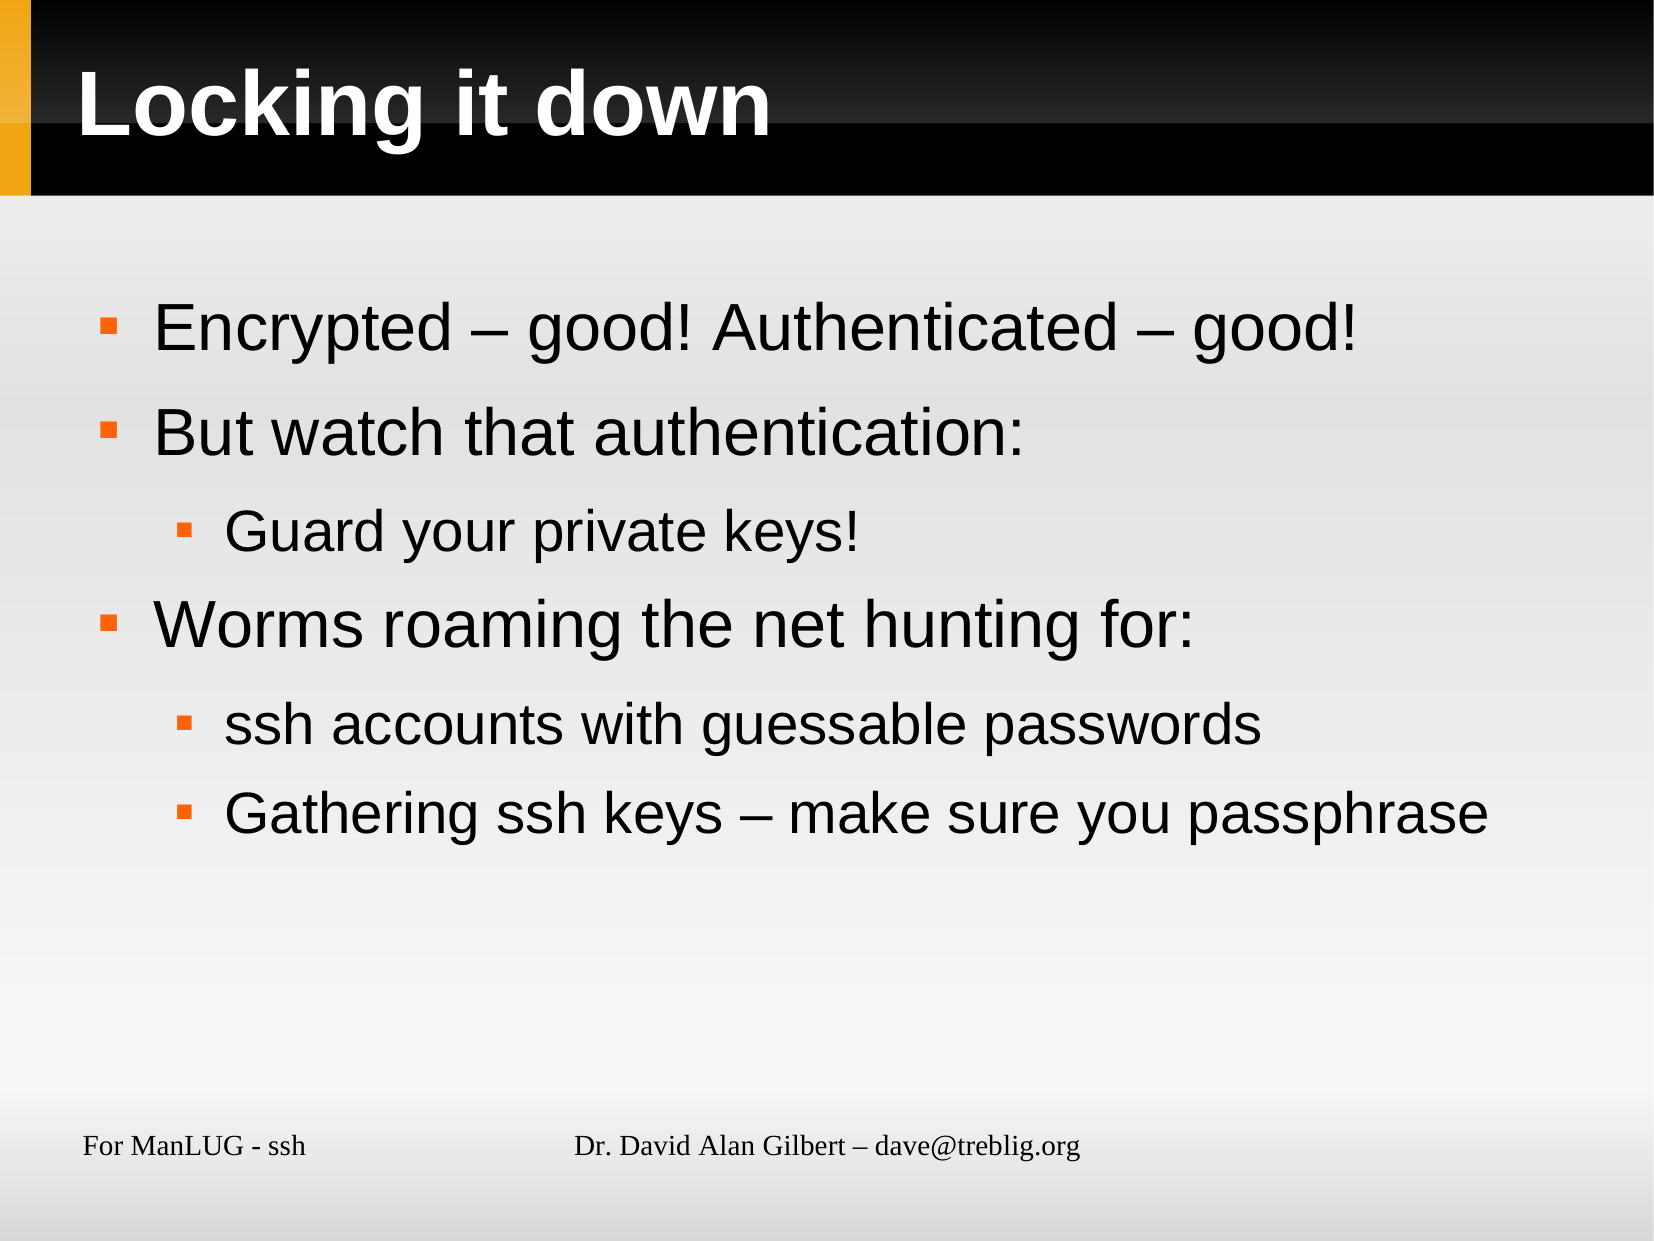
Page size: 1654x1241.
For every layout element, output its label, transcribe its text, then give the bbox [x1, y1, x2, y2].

title Locking it down [76, 0, 1565, 208]
picture [0, 0, 1654, 1241]
list Encrypted – good! Authenticated – good! But watch that authentication: Guard your private keys! Worms roaming the net hunting for: ssh accounts with guessable passwords Gathering ssh keys – make sure you passphrase [82, 290, 1571, 1109]
